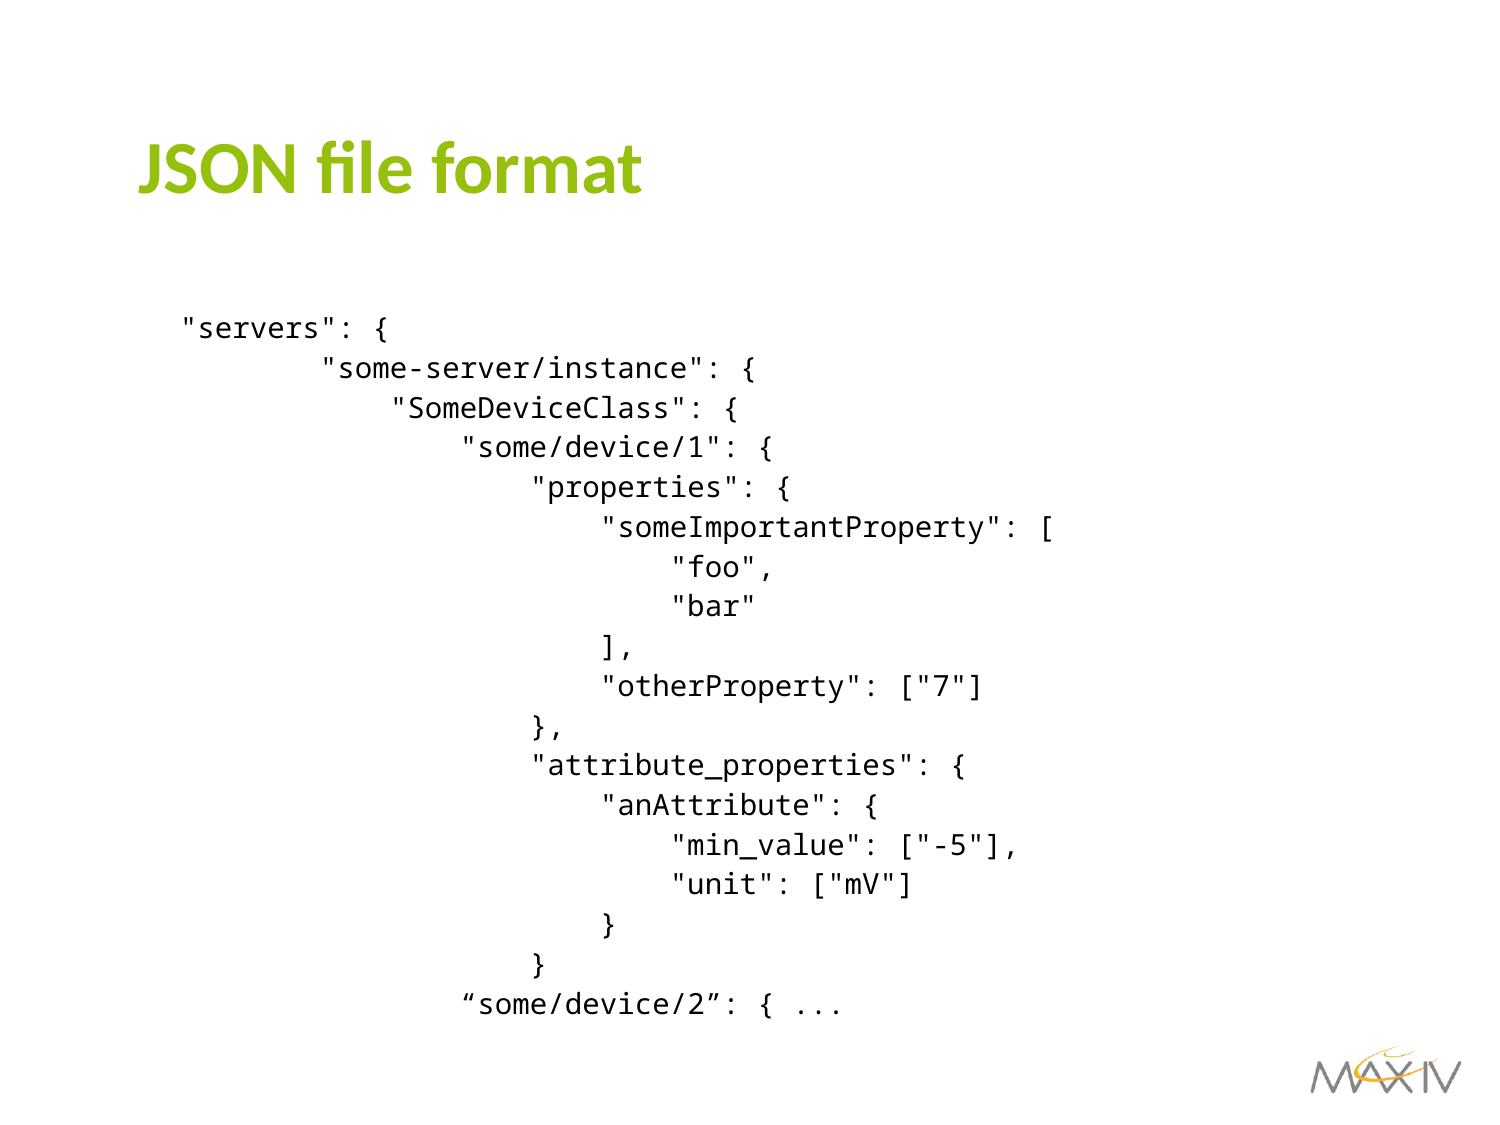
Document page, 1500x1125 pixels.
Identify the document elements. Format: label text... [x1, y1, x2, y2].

text_box "servers": { "some-server/instance": { "SomeDeviceClass": { "some/device/1": { "properties": { "someImportantProperty": [ "foo", "bar" ], "otherProperty": ["7"] }, "attribute_properties": { "anAttribute": { "min_value": ["-5"], "unit": ["mV"] } } “some/device/2”: { ... [165, 299, 1321, 1073]
picture [1309, 1045, 1463, 1094]
title JSON file format [123, 28, 1370, 217]
